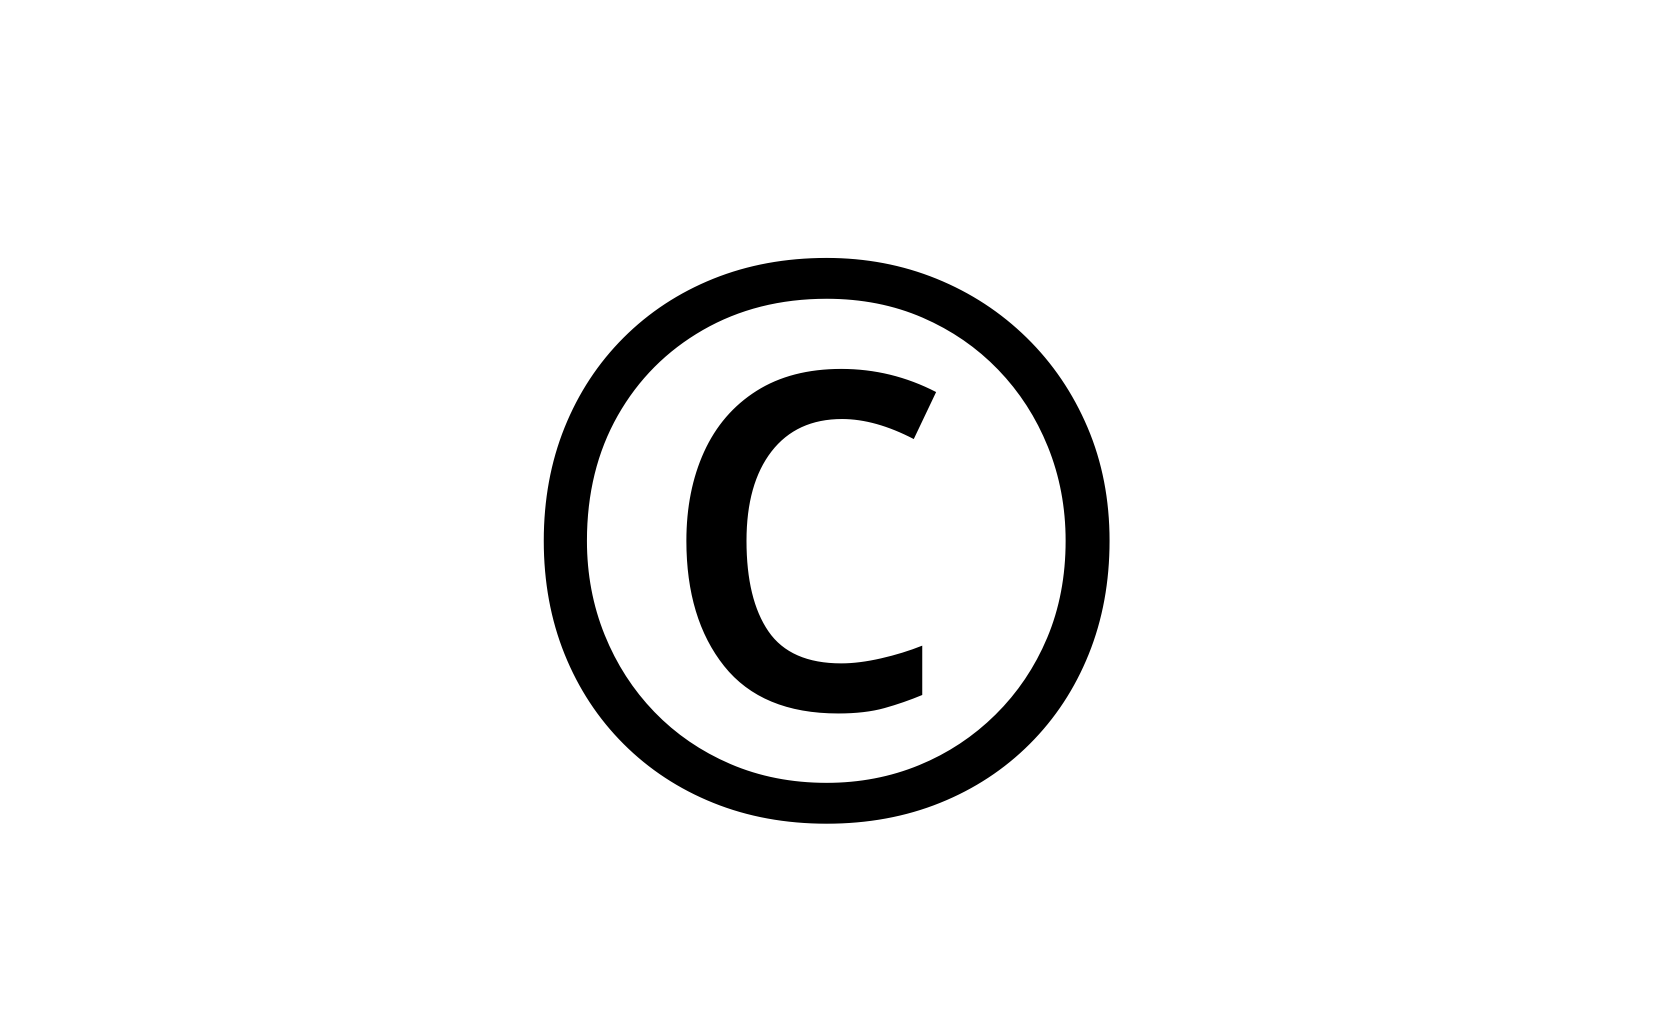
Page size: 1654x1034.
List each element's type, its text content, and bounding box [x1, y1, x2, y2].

subtitle © [82, 86, 1571, 948]
